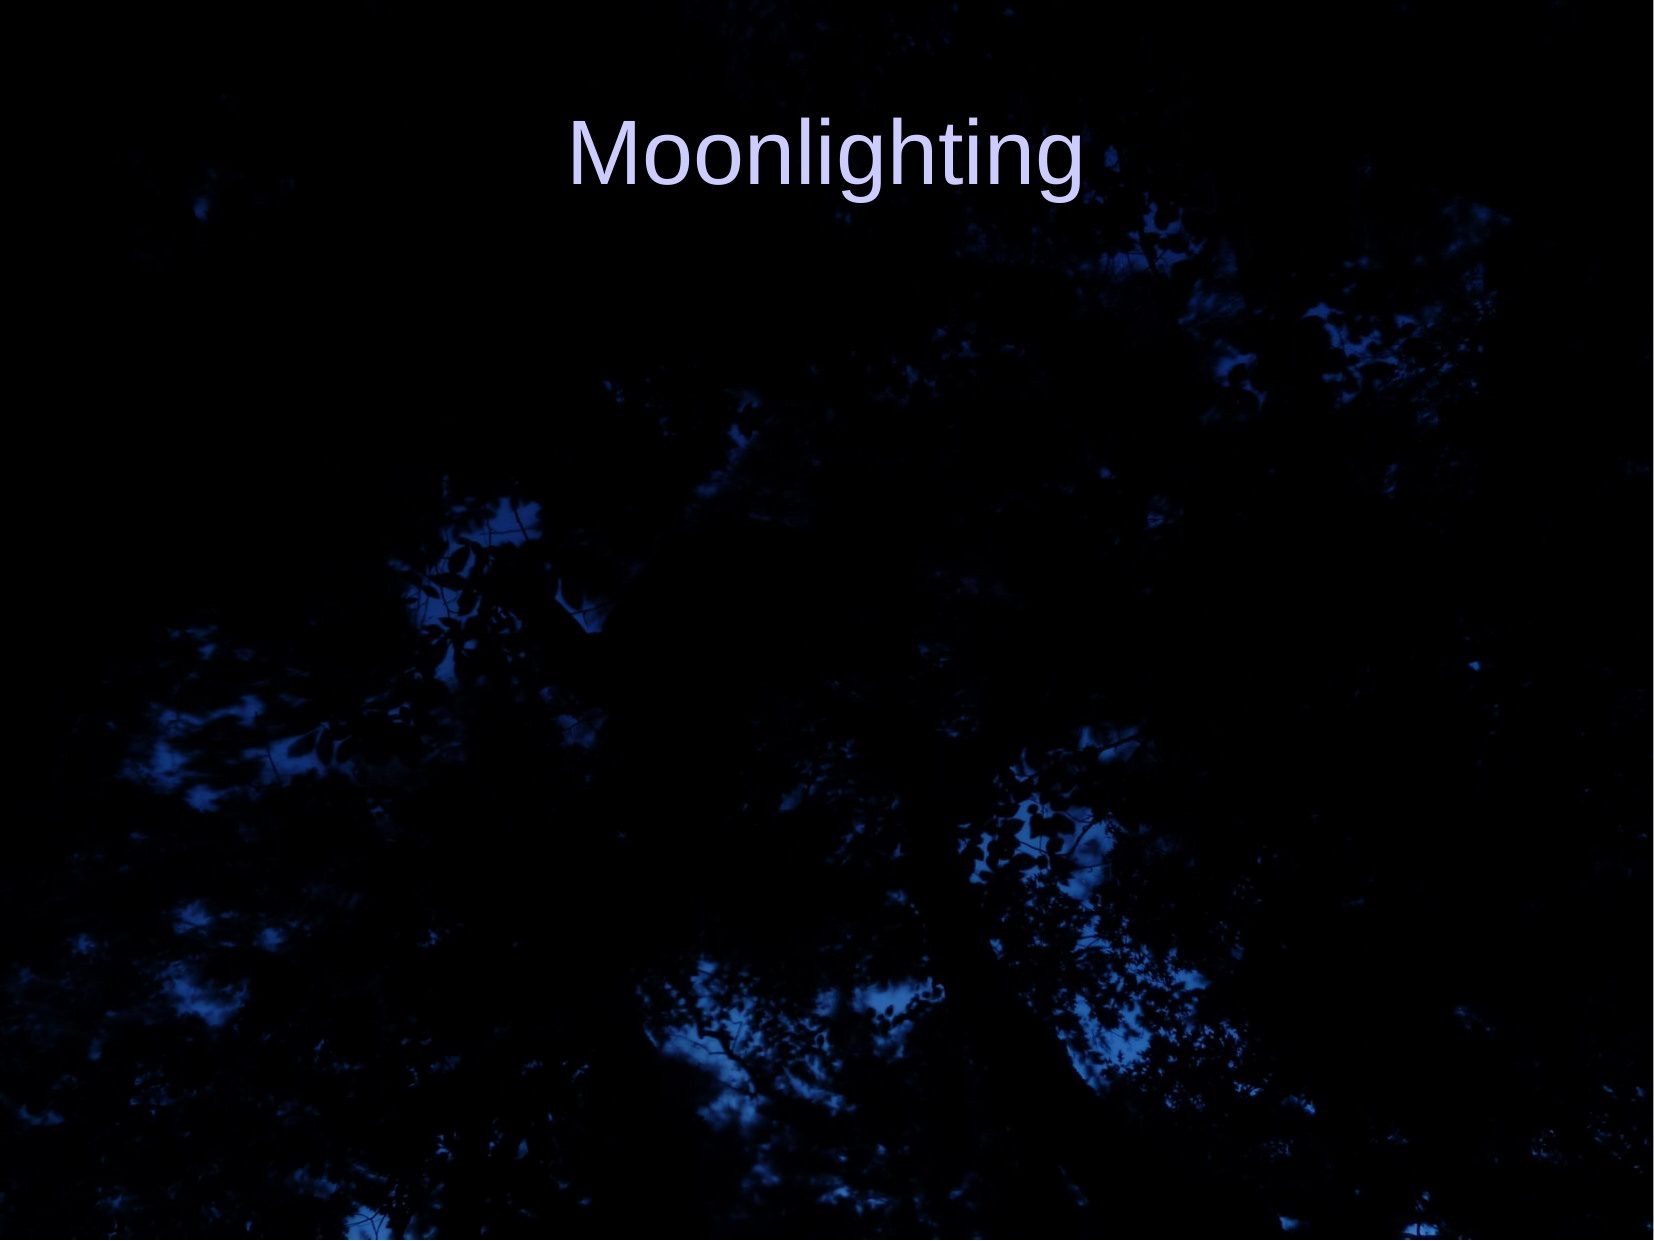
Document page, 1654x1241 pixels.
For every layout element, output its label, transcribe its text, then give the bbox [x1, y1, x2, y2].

title Moonlighting [82, 49, 1571, 257]
picture [0, 0, 1654, 1241]
